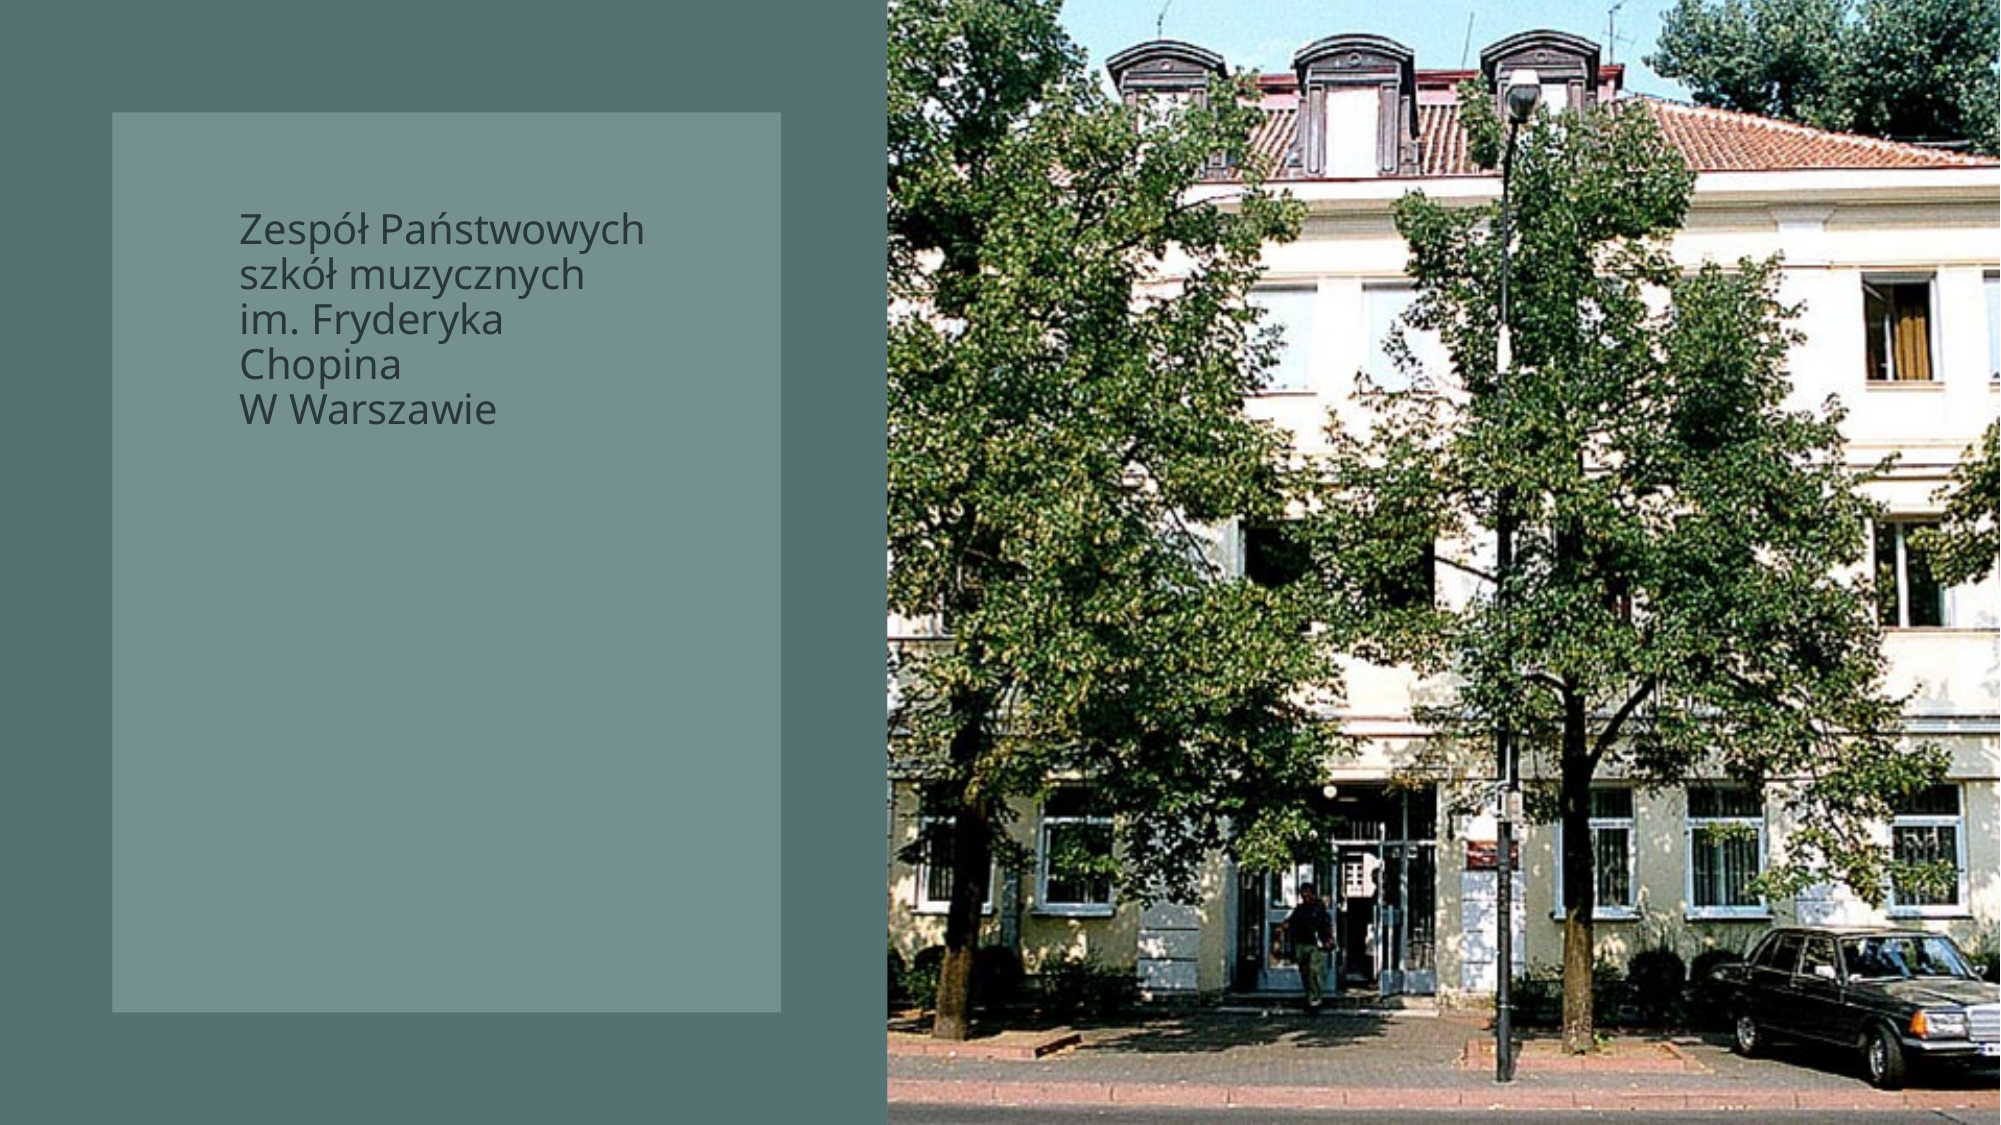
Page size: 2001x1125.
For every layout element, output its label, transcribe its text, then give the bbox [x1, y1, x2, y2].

text_box [0, 0, 887, 1125]
picture [887, 0, 2000, 1125]
title Zespół Państwowych szkół muzycznych im. Fryderyka Chopina W Warszawie [225, 200, 669, 613]
